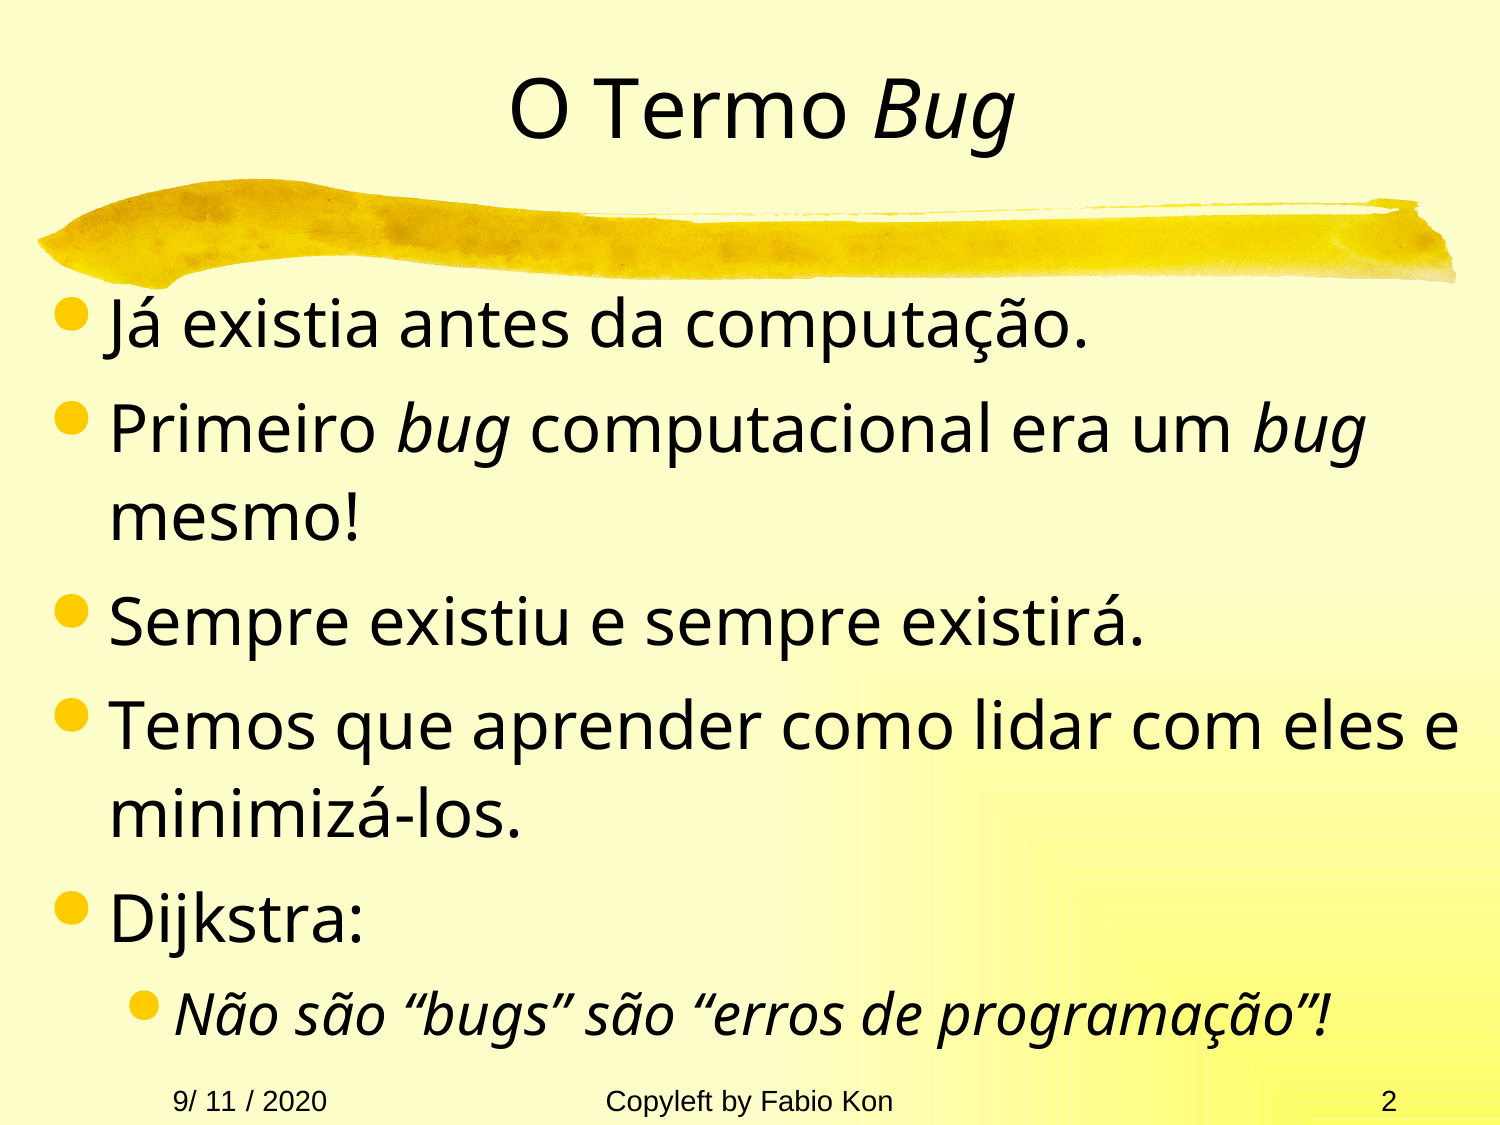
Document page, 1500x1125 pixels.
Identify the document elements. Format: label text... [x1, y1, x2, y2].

picture [24, 174, 1463, 297]
list Já existia antes da computação. Primeiro bug computacional era um bug mesmo! Sempre existiu e sempre existirá. Temos que aprender como lidar com eles e minimizá-los. Dijkstra: Não são “bugs” são “erros de programação”! [37, 265, 1500, 1055]
title O Termo Bug [125, 12, 1401, 163]
